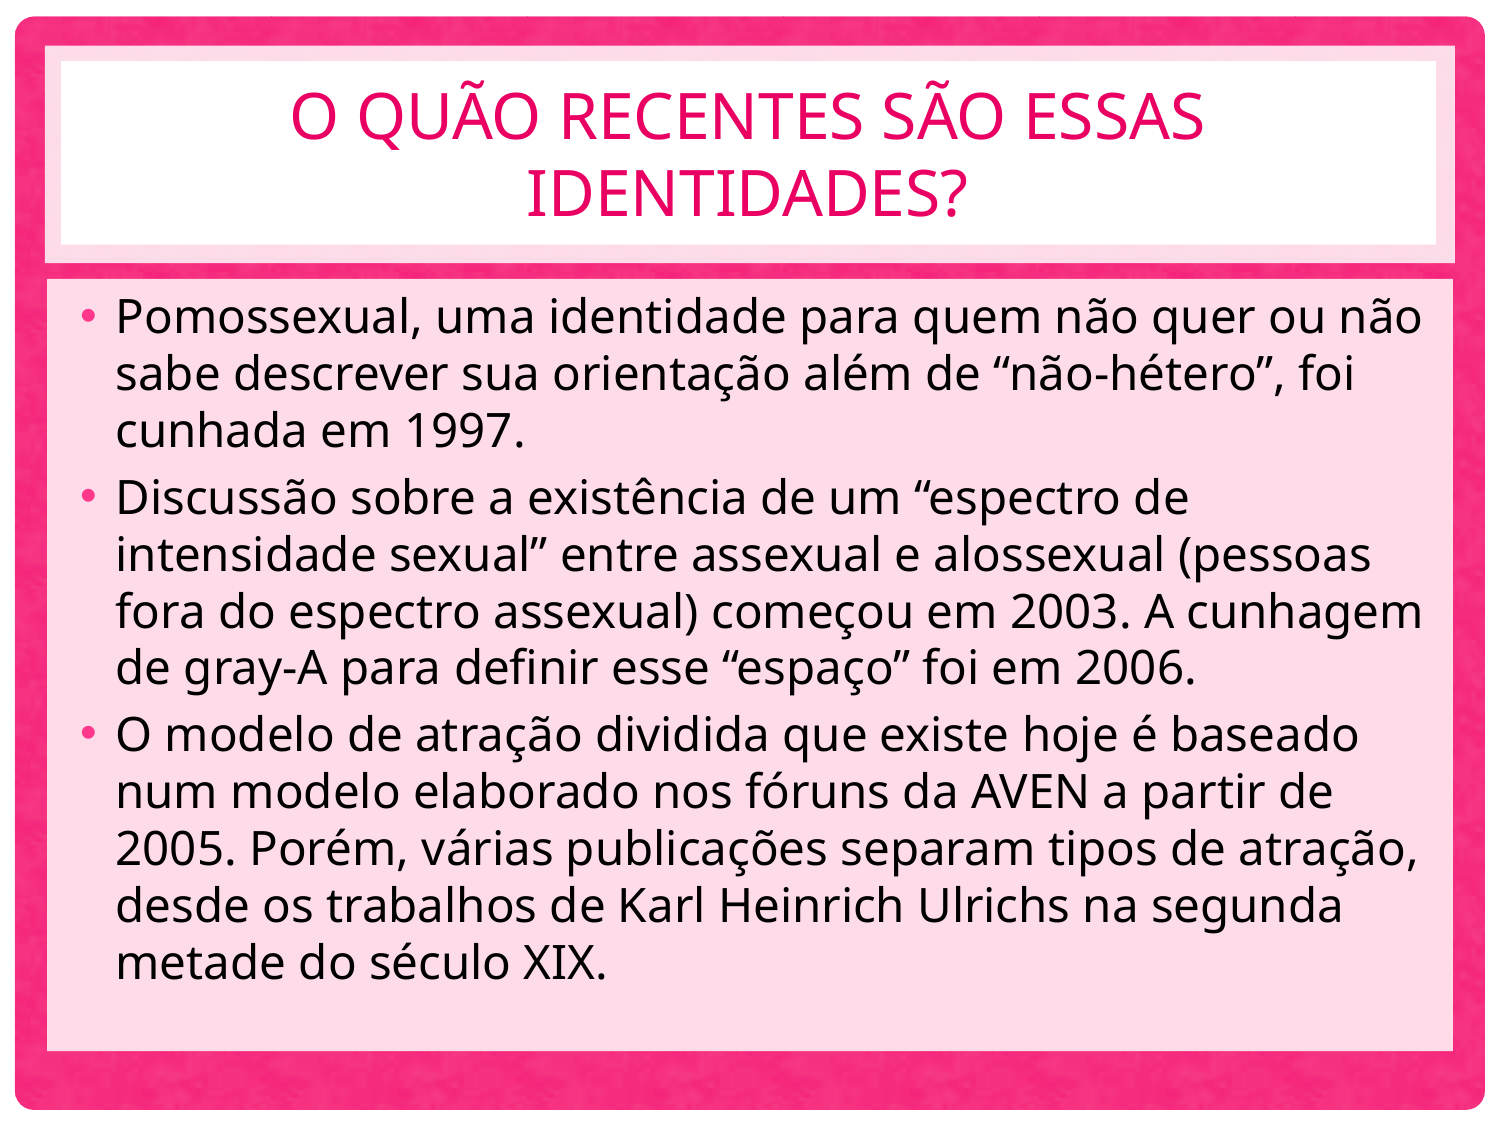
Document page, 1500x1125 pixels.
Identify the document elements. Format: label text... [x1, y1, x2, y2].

list Pomossexual, uma identidade para quem não quer ou não sabe descrever sua orientação além de “não-hétero”, foi cunhada em 1997. Discussão sobre a existência de um “espectro de intensidade sexual” entre assexual e alossexual (pessoas fora do espectro assexual) começou em 2003. A cunhagem de gray-A para definir esse “espaço” foi em 2006. O modelo de atração dividida que existe hoje é baseado num modelo elaborado nos fóruns da AVEN a partir de 2005. Porém, várias publicações separam tipos de atração, desde os trabalhos de Karl Heinrich Ulrichs na segunda metade do século XIX. [47, 278, 1453, 1052]
picture [14, 16, 1485, 1110]
title O quão recentes são essas identidades? [69, 66, 1425, 238]
